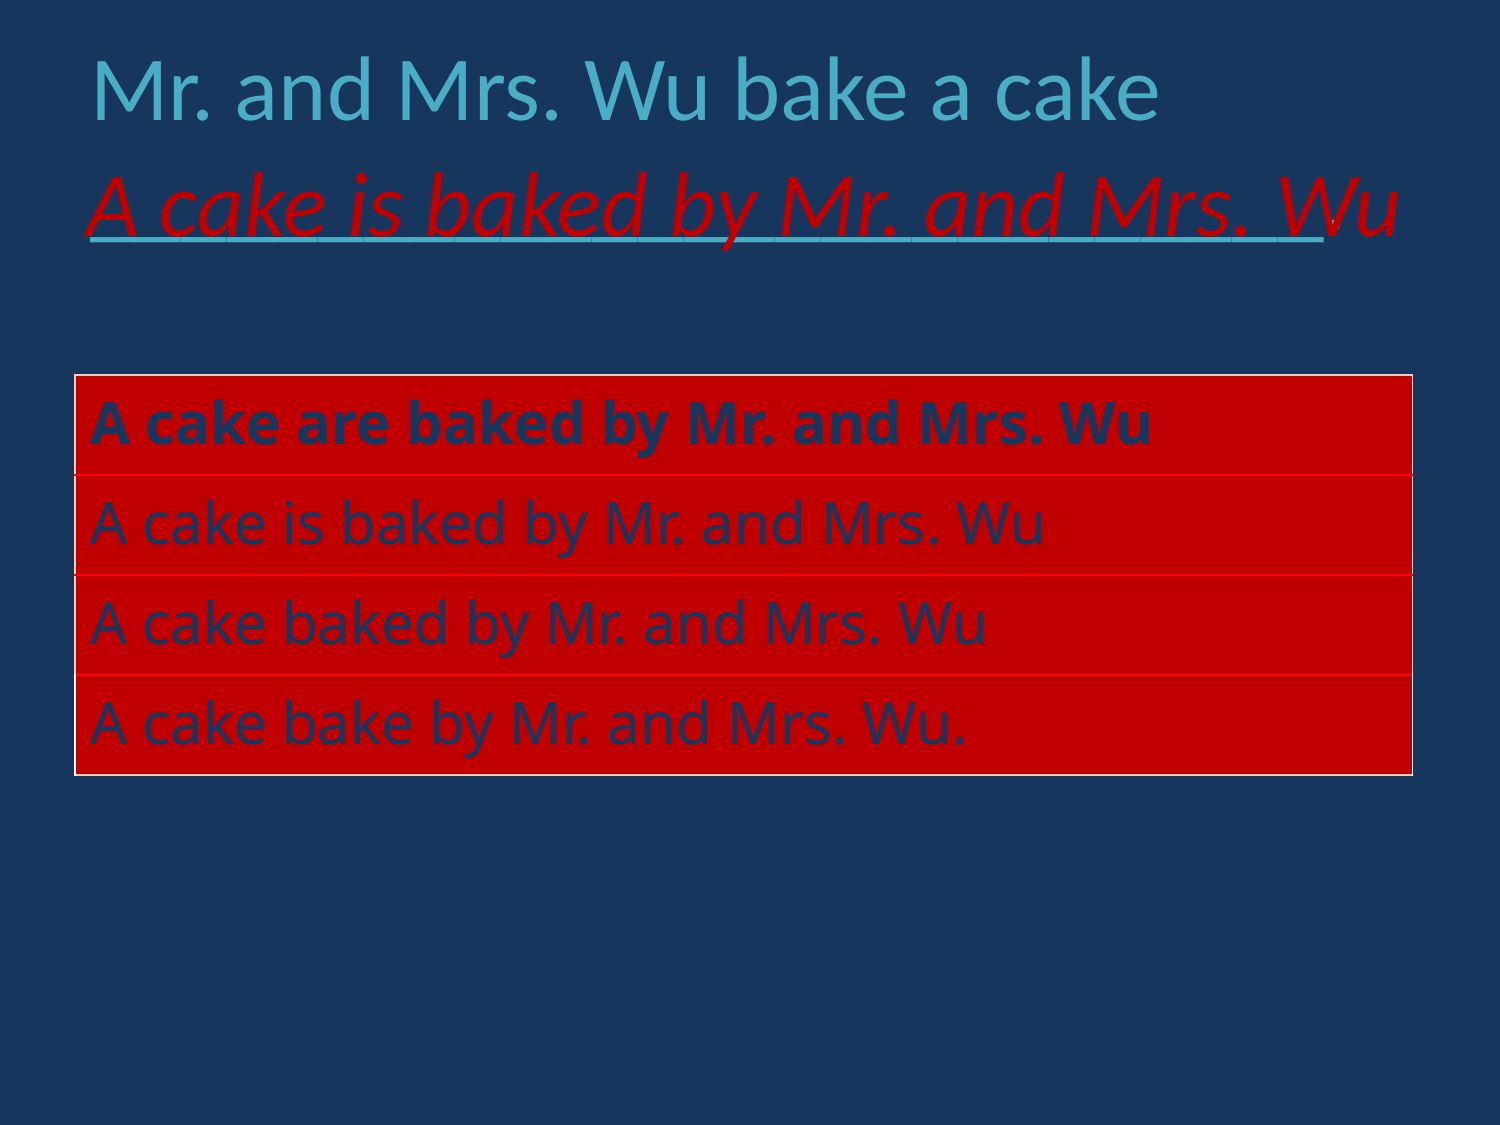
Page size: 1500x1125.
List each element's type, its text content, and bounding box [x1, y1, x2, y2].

table_cell A cake baked by Mr. and Mrs. Wu [76, 576, 1412, 674]
text_box A cake is baked by Mr. and Mrs. Wu [71, 137, 1419, 263]
title Mr. and Mrs. Wu bake a cake ___________________________. [75, 45, 1425, 233]
table_cell A cake is baked by Mr. and Mrs. Wu [76, 476, 1412, 574]
table_header A cake are baked by Mr. and Mrs. Wu [76, 376, 1412, 474]
table_cell A cake bake by Mr. and Mrs. Wu. [76, 676, 1412, 774]
list [75, 262, 1425, 1005]
